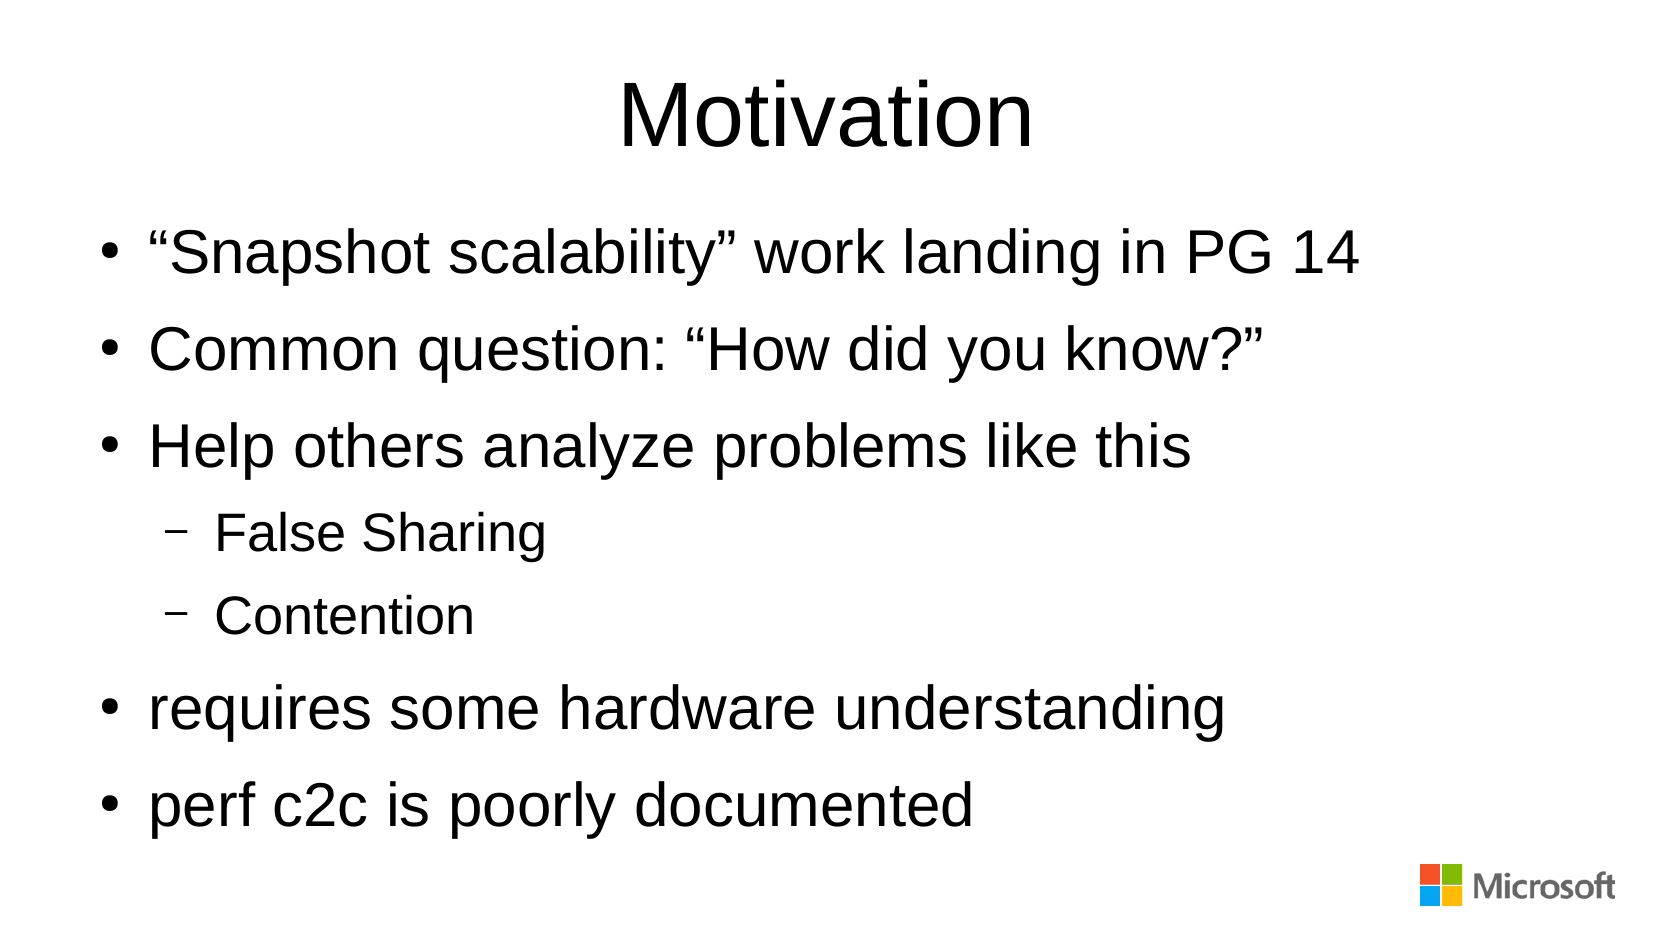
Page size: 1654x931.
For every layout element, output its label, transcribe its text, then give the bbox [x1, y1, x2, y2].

title Motivation [82, 37, 1571, 193]
picture [1420, 864, 1615, 906]
list “Snapshot scalability” work landing in PG 14 Common question: “How did you know?” Help others analyze problems like this False Sharing Contention requires some hardware understanding perf c2c is poorly documented [82, 217, 1571, 841]
